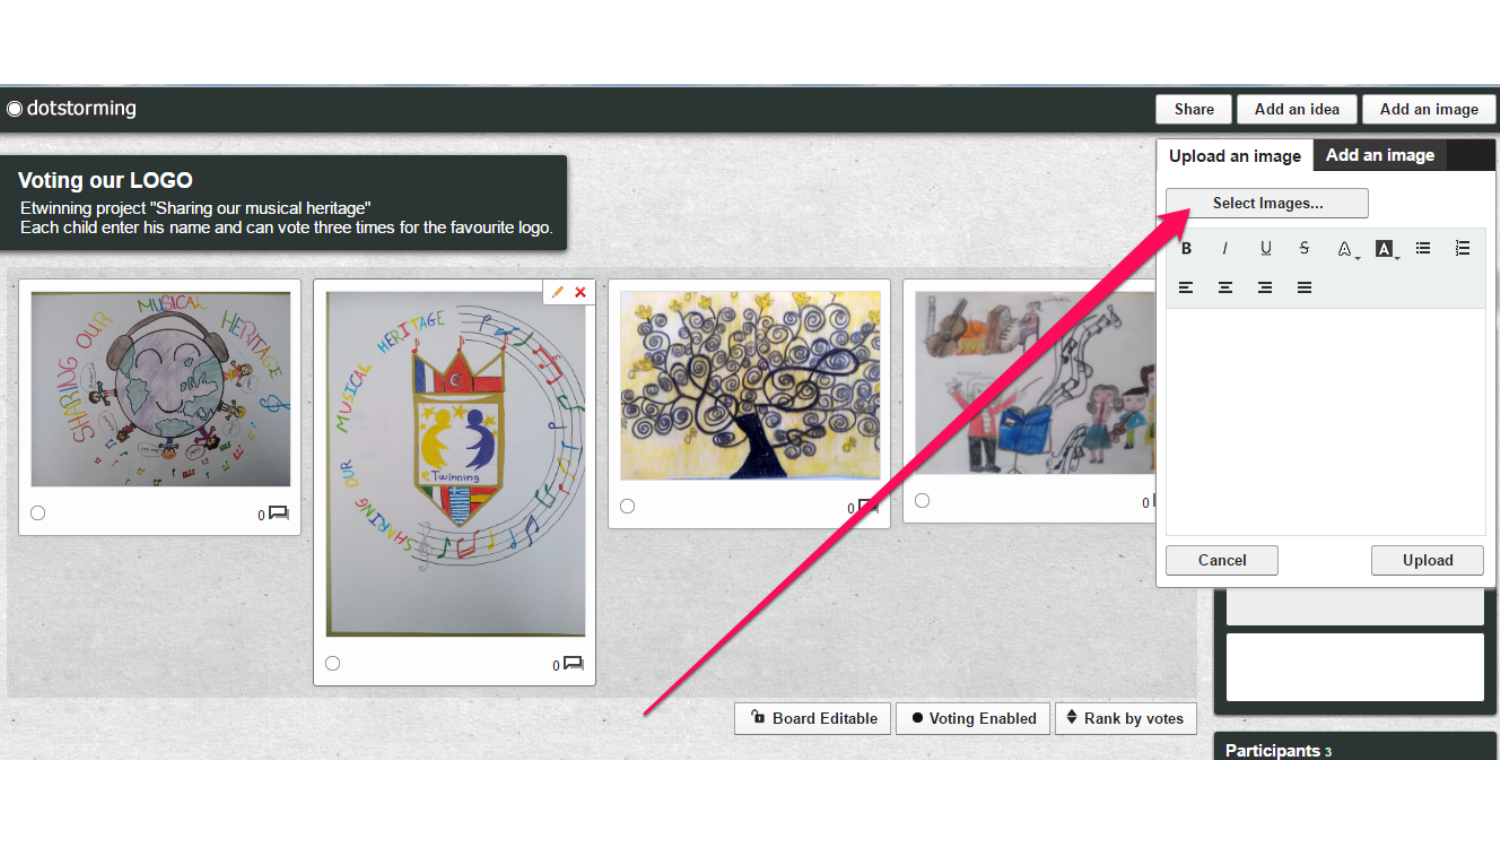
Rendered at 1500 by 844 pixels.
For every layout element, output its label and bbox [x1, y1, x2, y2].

picture [0, 84, 1500, 760]
